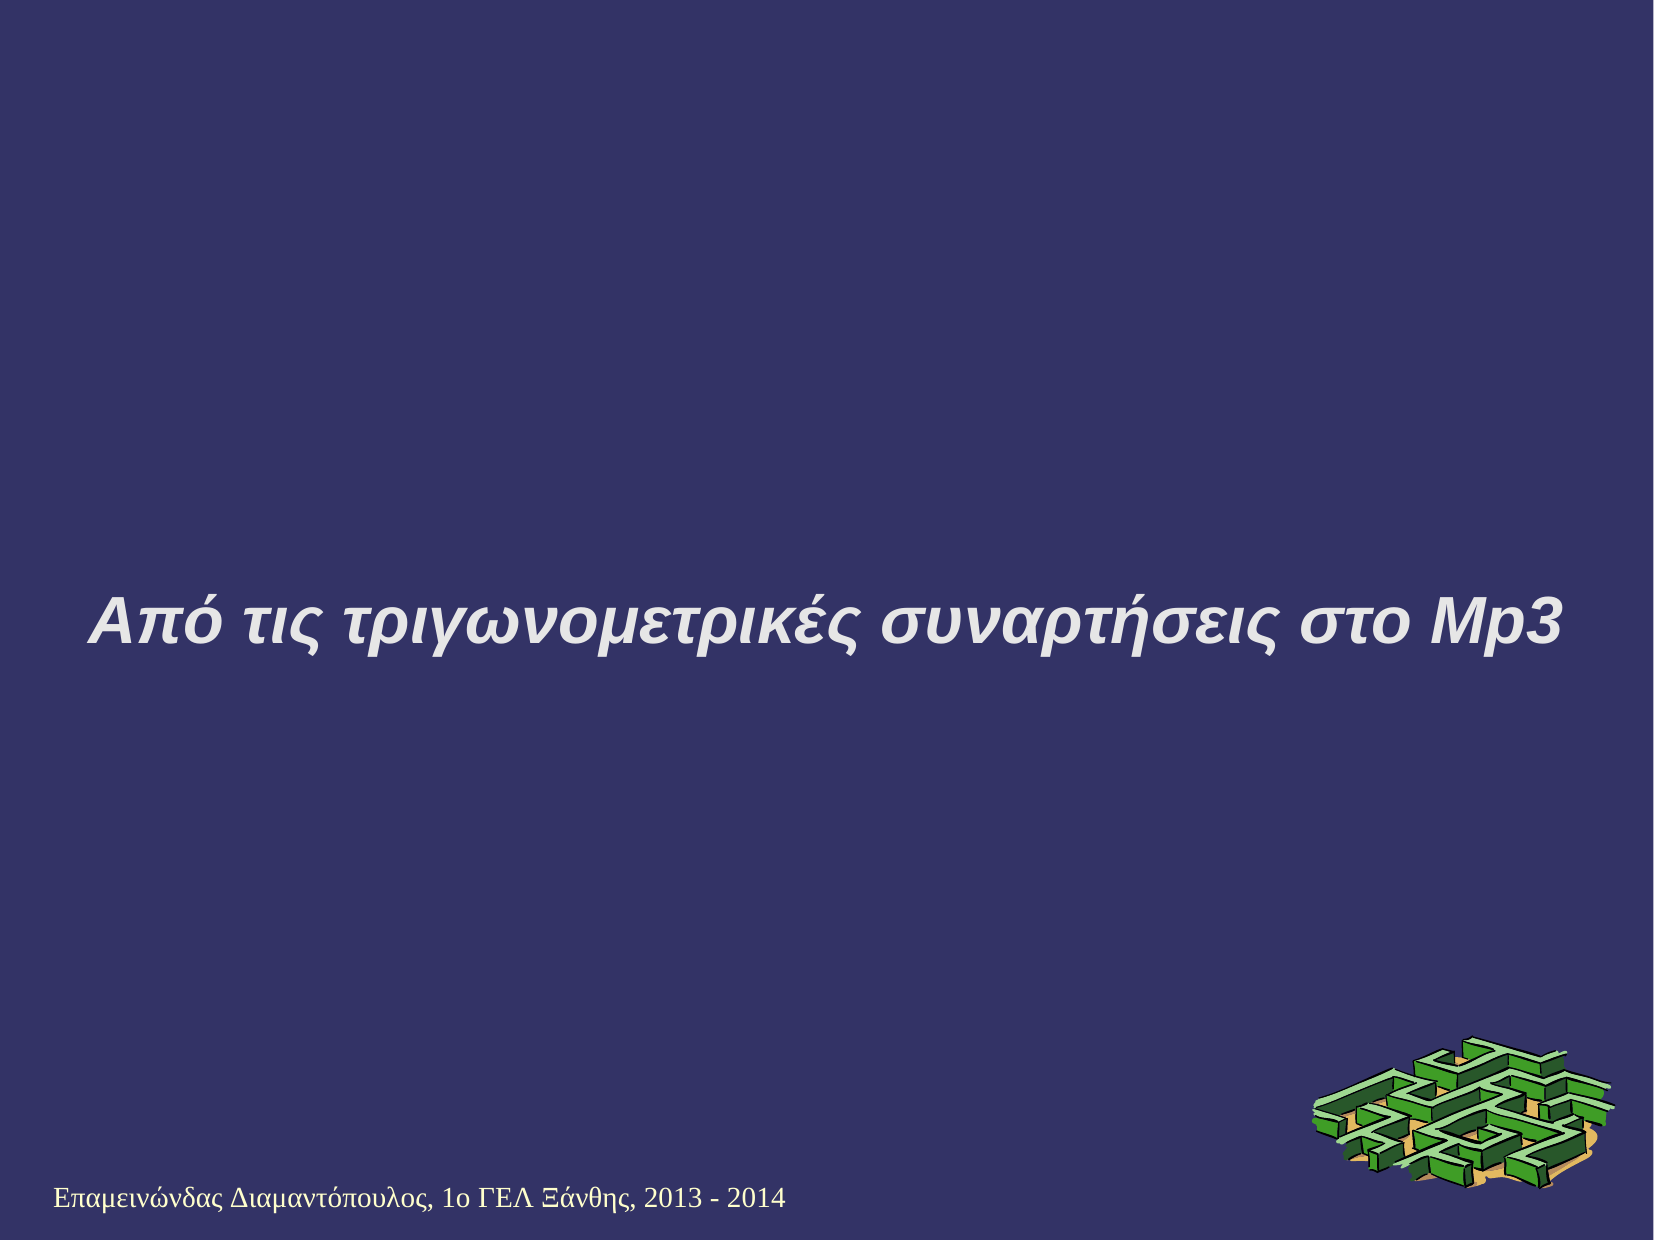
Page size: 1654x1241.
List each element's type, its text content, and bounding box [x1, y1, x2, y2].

title Από τις τριγωνομετρικές συναρτήσεις στο Mp3 [82, 523, 1571, 717]
